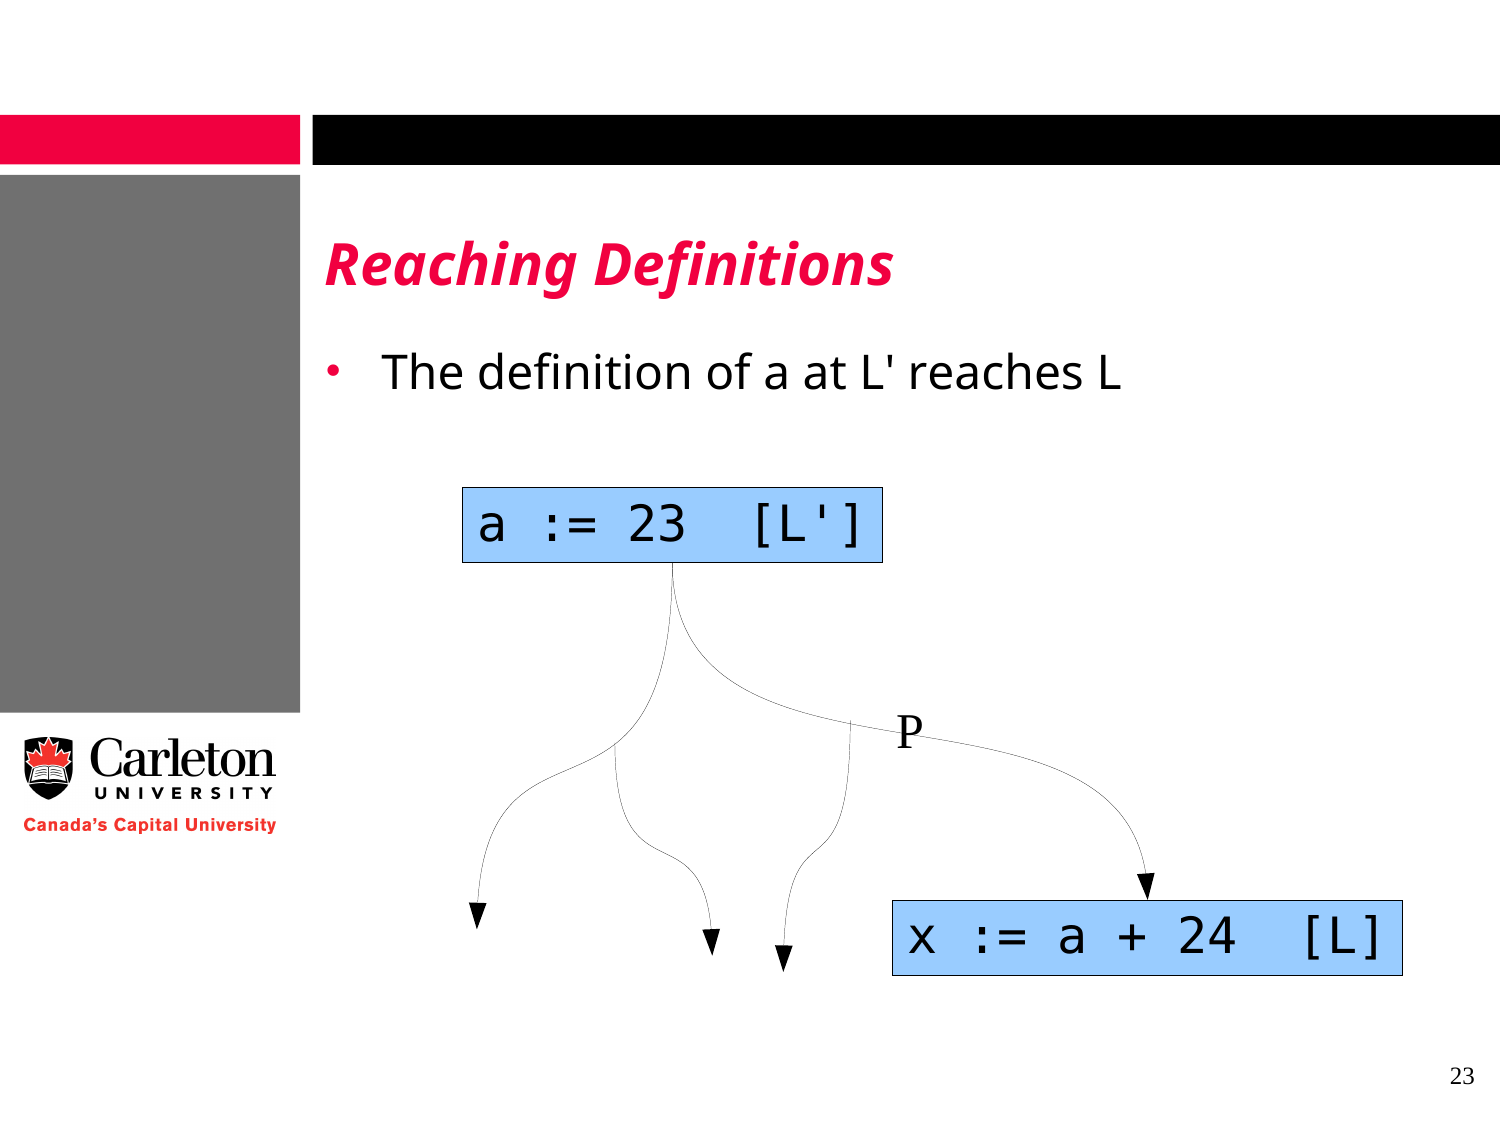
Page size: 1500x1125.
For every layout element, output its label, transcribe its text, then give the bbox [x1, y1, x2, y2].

title Reaching Definitions [324, 187, 1450, 324]
text_box x := a + 24 [L] [892, 900, 1403, 976]
picture [24, 737, 276, 834]
text_box a := 23 [L'] [462, 487, 883, 563]
list The definition of a at L' reaches L [324, 324, 1450, 1068]
